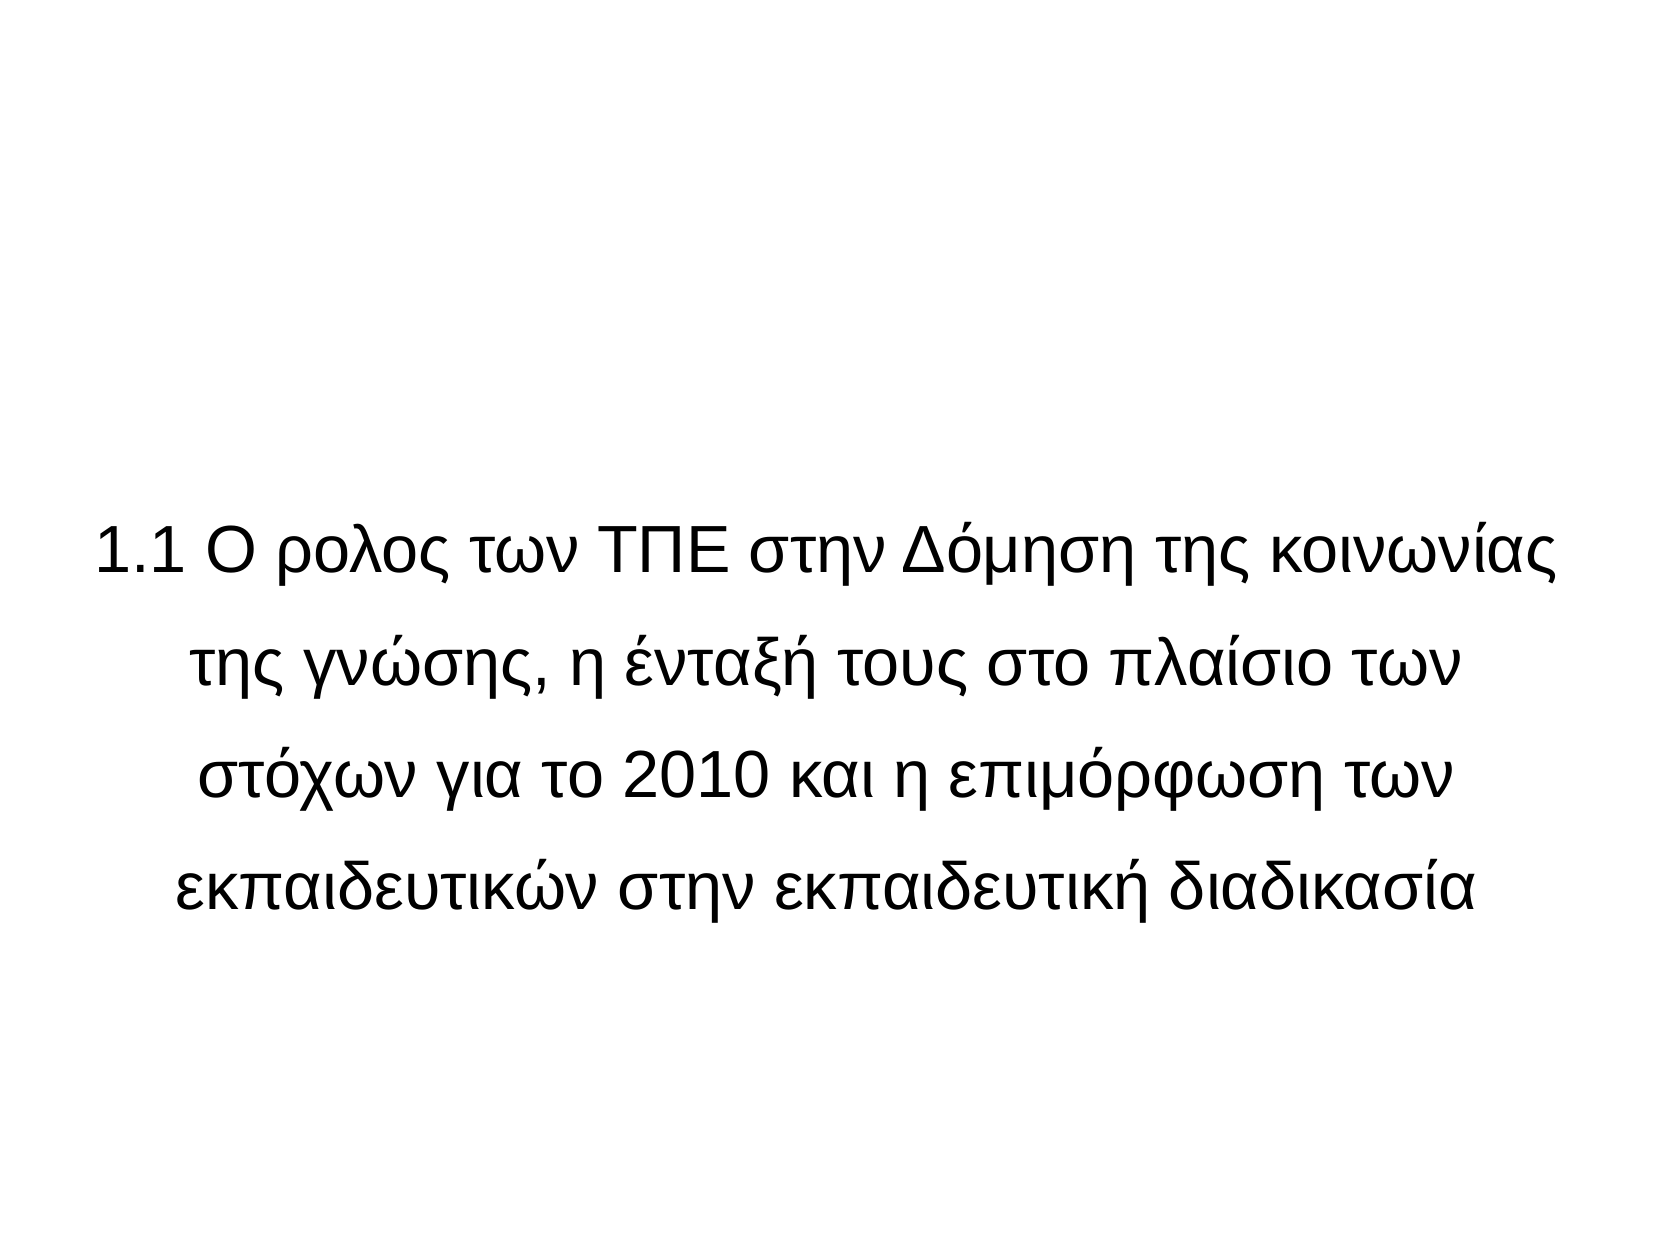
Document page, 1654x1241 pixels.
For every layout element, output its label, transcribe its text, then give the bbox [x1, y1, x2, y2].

subtitle 1.1 Ο ρολος των ΤΠΕ στην Δόμηση της κοινωνίας της γνώσης, η ένταξή τους στο πλαίσιο των στόχων για το 2010 και η επιμόρφωση των εκπαιδευτικών στην εκπαιδευτική διαδικασία [82, 297, 1571, 1102]
